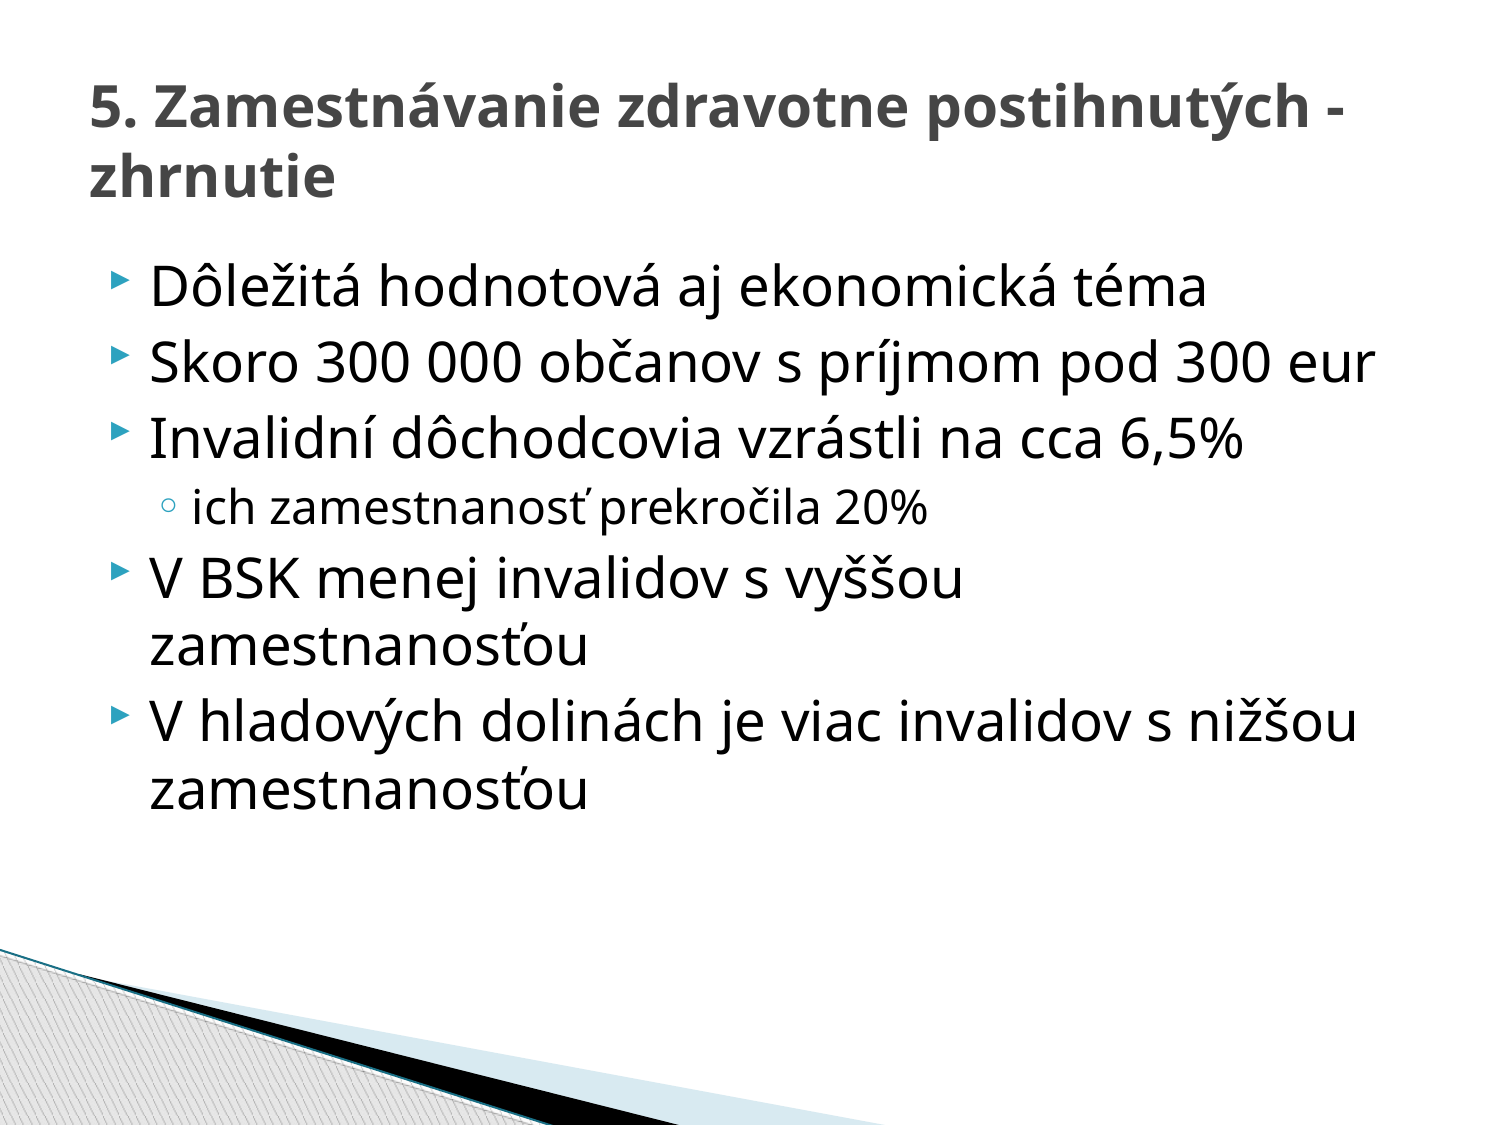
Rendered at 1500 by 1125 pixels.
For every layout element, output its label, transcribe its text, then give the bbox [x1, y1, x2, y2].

title 5. Zamestnávanie zdravotne postihnutých - zhrnutie [75, 45, 1425, 233]
list Dôležitá hodnotová aj ekonomická téma Skoro 300 000 občanov s príjmom pod 300 eur Invalidní dôchodcovia vzrástli na cca 6,5% ich zamestnanosť prekročila 20% V BSK menej invalidov s vyššou zamestnanosťou V hladových dolinách je viac invalidov s nižšou zamestnanosťou [75, 243, 1425, 986]
